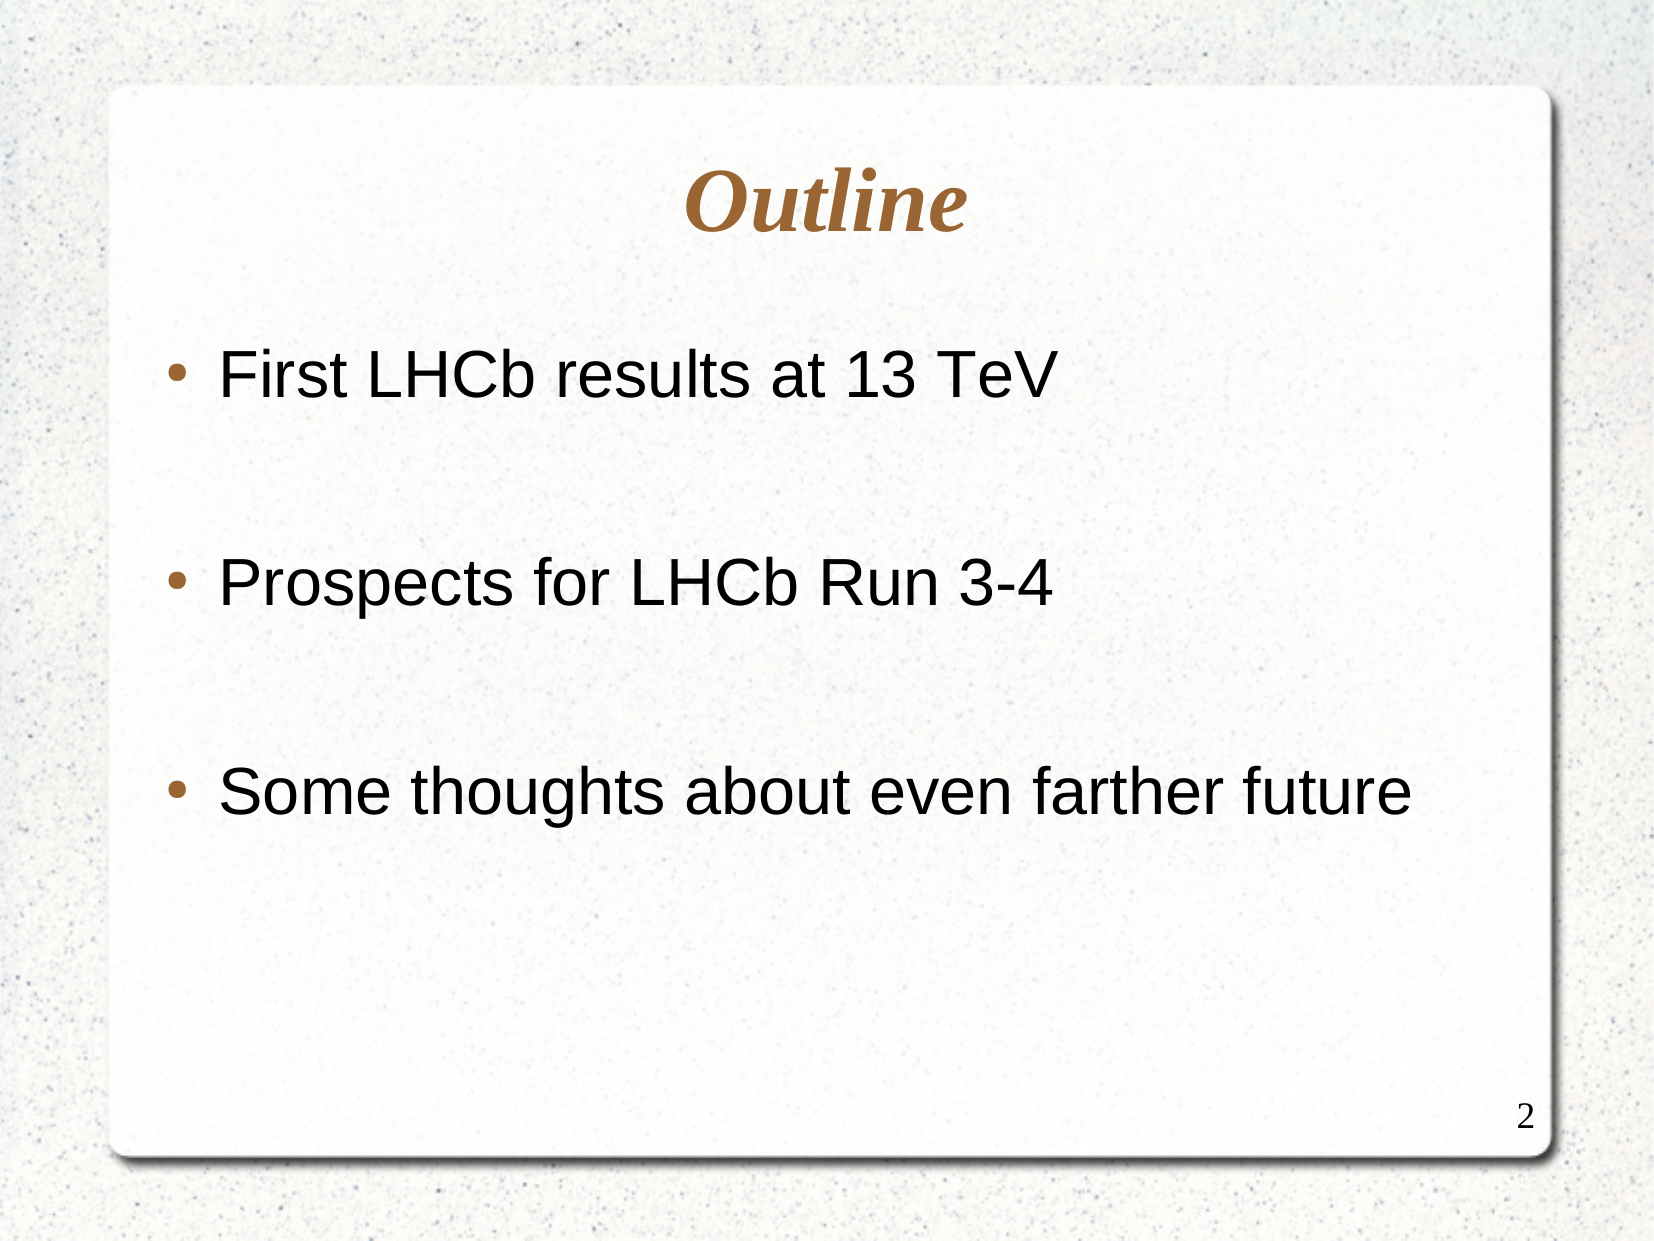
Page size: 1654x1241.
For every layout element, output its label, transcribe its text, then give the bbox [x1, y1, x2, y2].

picture [0, 0, 1654, 1241]
list First LHCb results at 13 TeV Prospects for LHCb Run 3-4 Some thoughts about even farther future [147, 336, 1506, 1003]
title Outline [118, 96, 1536, 304]
